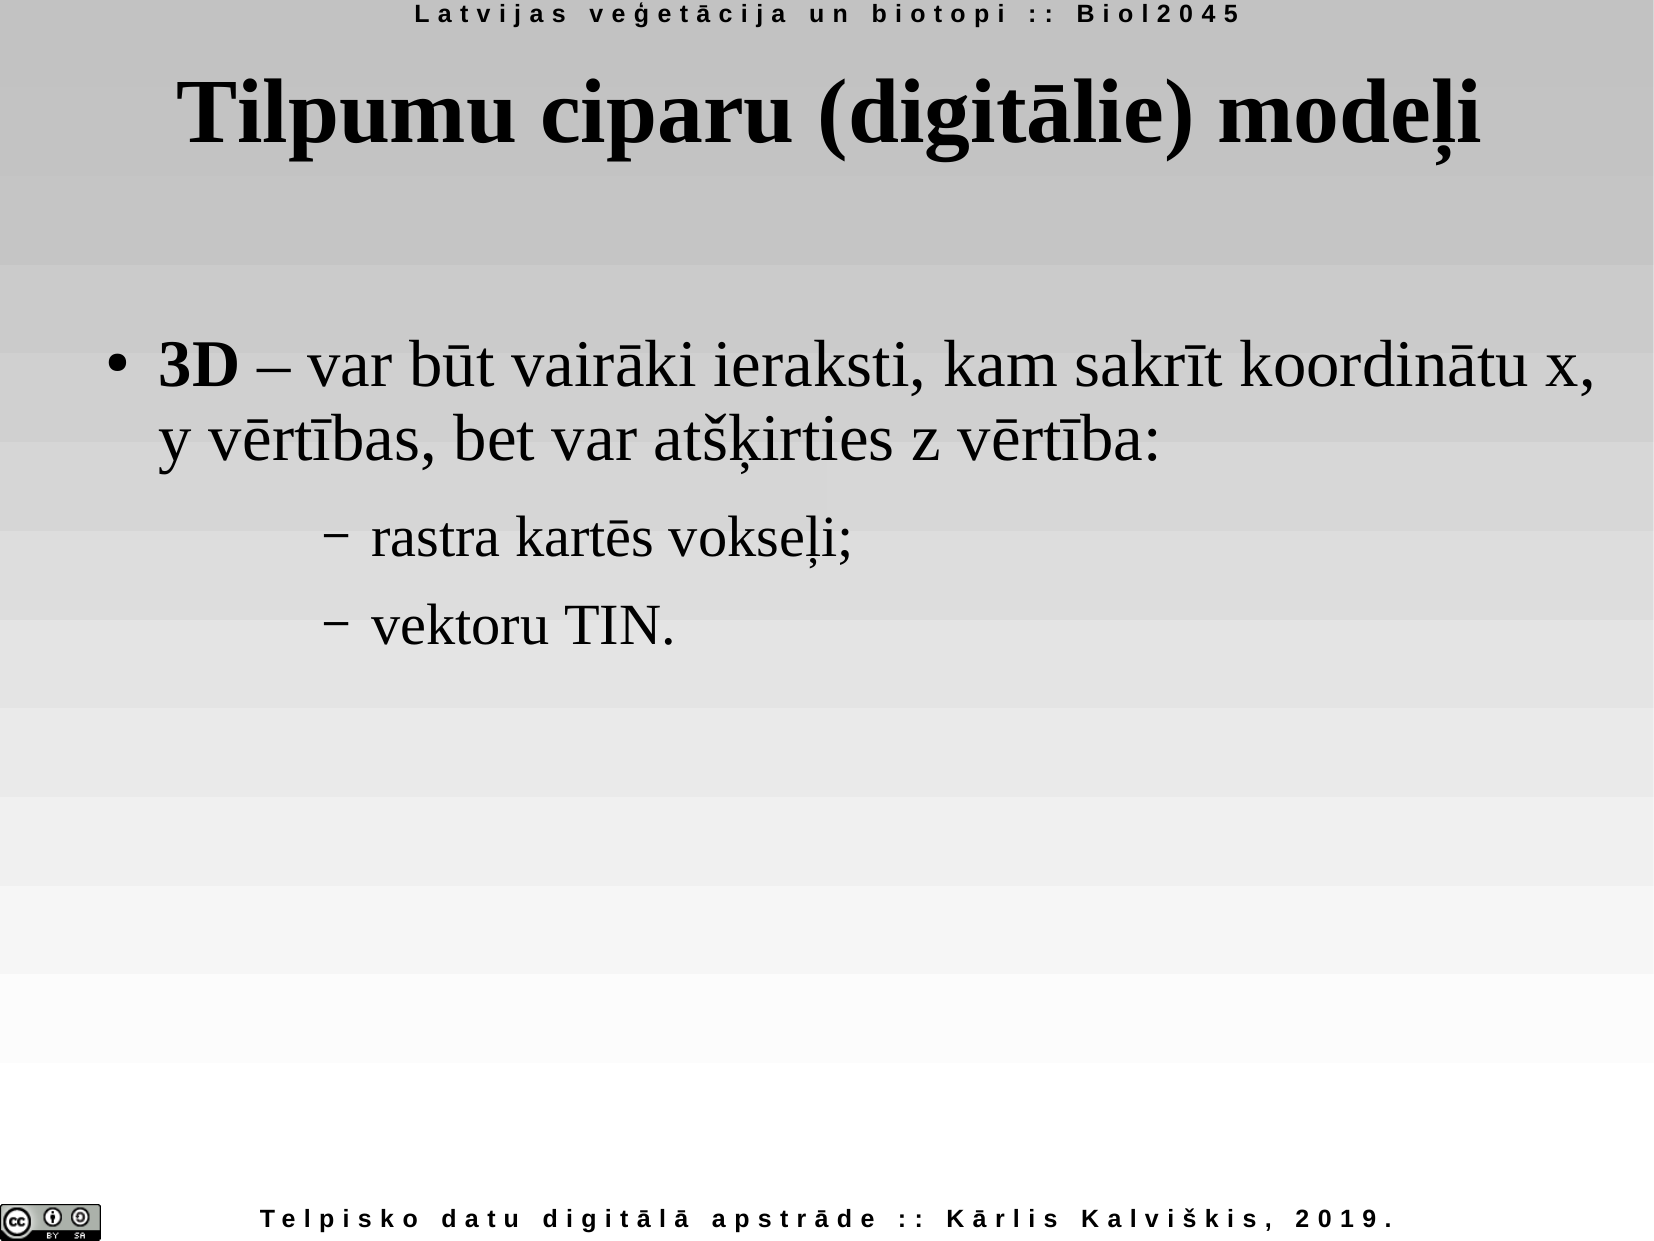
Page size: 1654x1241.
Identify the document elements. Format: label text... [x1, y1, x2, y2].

list 3D – var būt vairāki ieraksti, kam sakrīt koordinātu x, y vērtības, bet var atšķirties z vērtība: rastra kartēs vokseļi; vektoru TIN. [87, 327, 1602, 1172]
title Tilpumu ciparu (digitālie) modeļi [34, 61, 1626, 296]
picture [0, 0, 1654, 1241]
